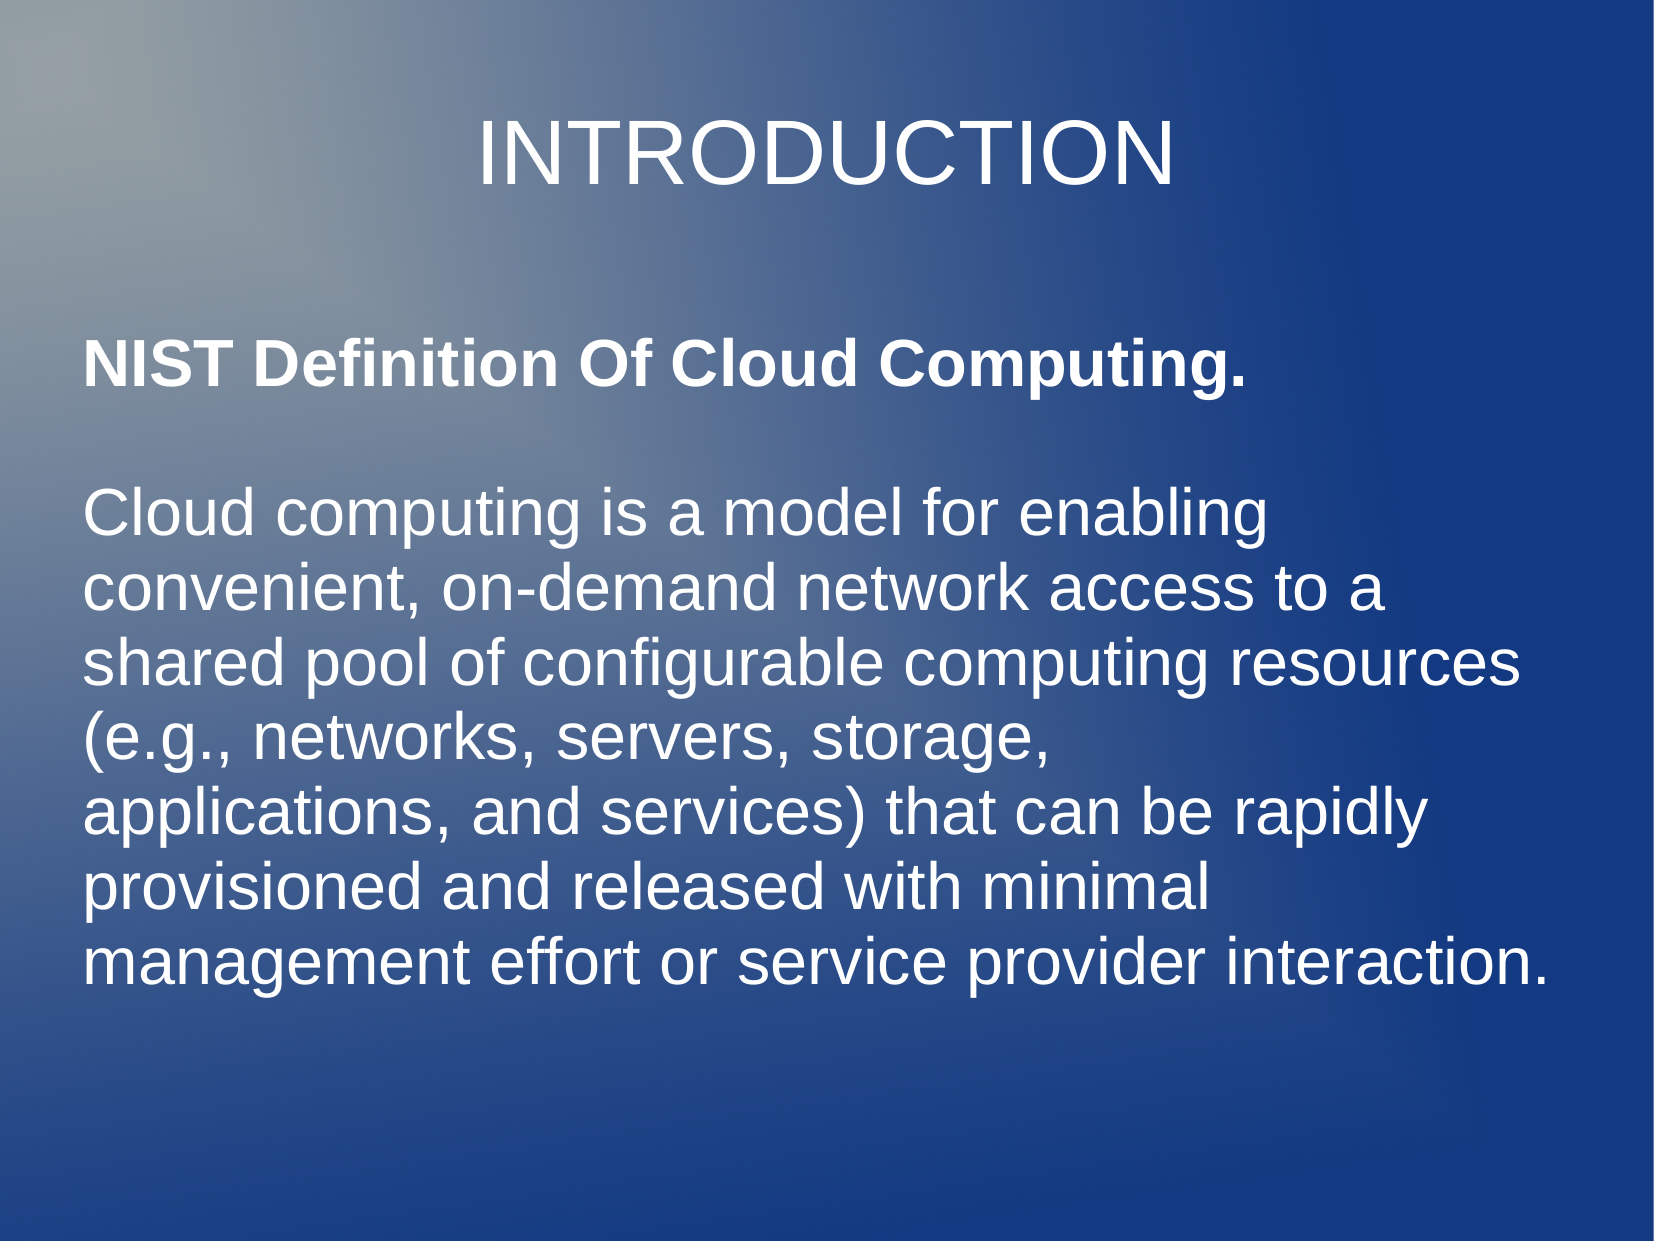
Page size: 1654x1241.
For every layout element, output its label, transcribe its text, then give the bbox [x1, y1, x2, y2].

title INTRODUCTION [82, 49, 1571, 257]
picture [0, 0, 1654, 1241]
subtitle NIST Definition Of Cloud Computing. Cloud computing is a model for enabling convenient, on-demand network access to a shared pool of configurable computing resources (e.g., networks, servers, storage, applications, and services) that can be rapidly provisioned and released with minimal management effort or service provider interaction. [82, 297, 1571, 1102]
